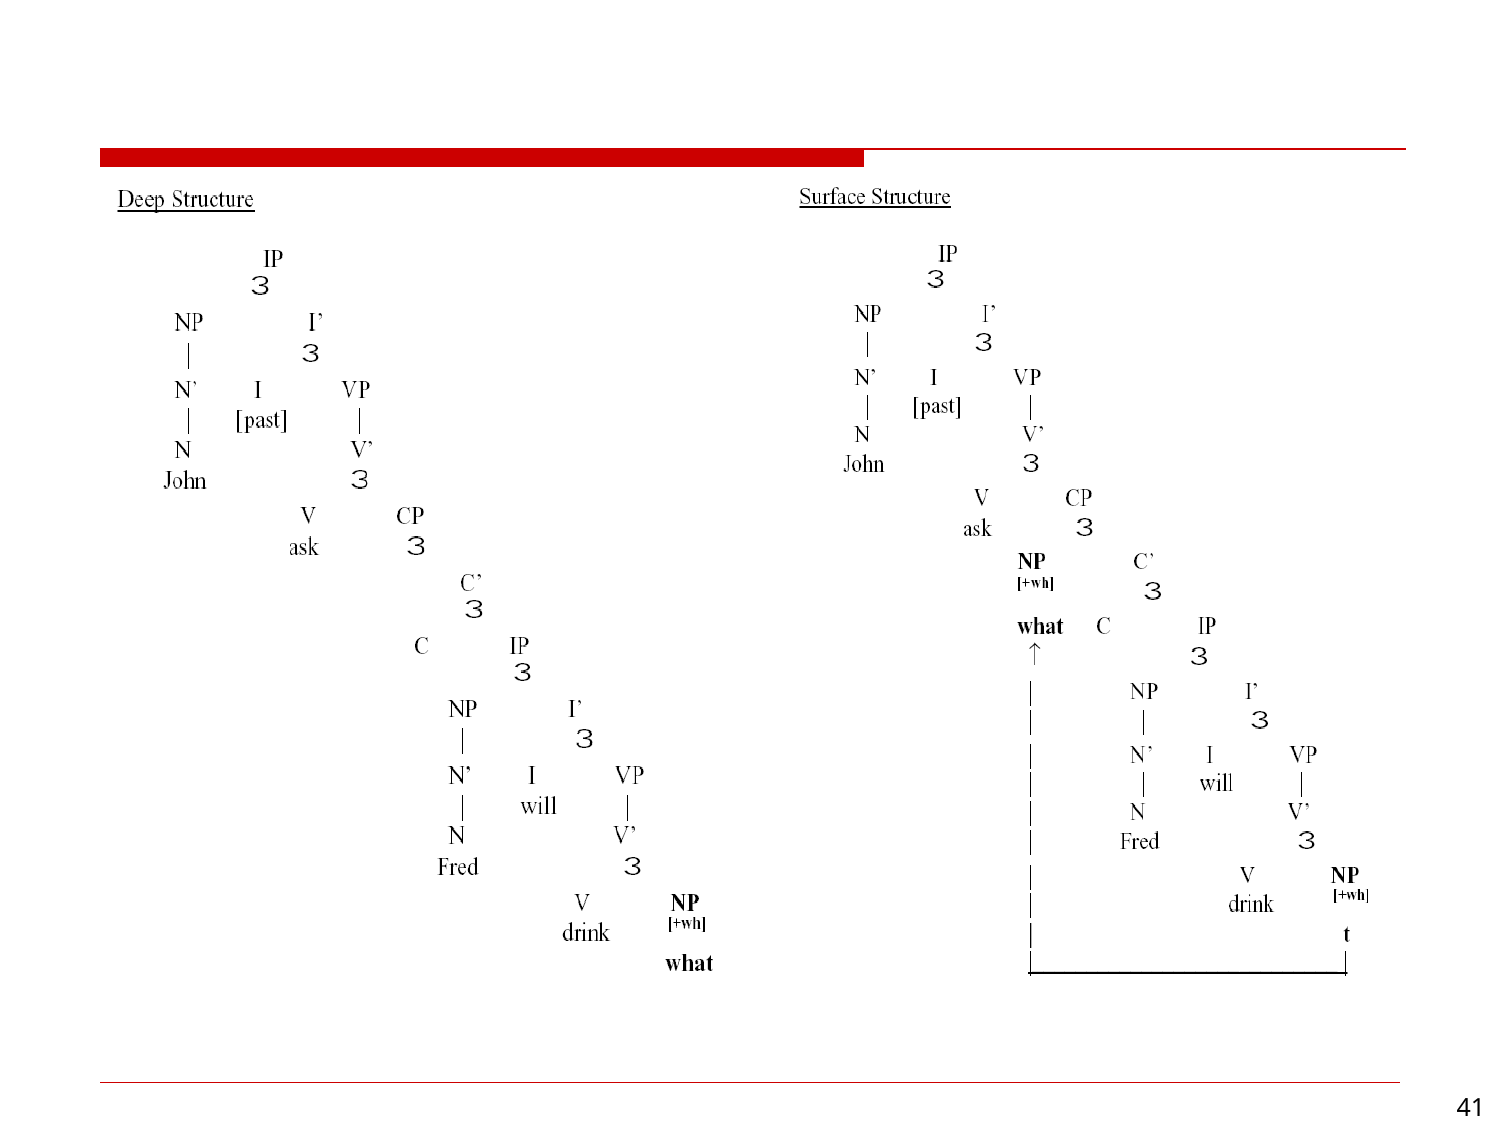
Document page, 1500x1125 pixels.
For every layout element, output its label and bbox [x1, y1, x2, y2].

picture [98, 184, 732, 988]
picture [790, 184, 1377, 988]
